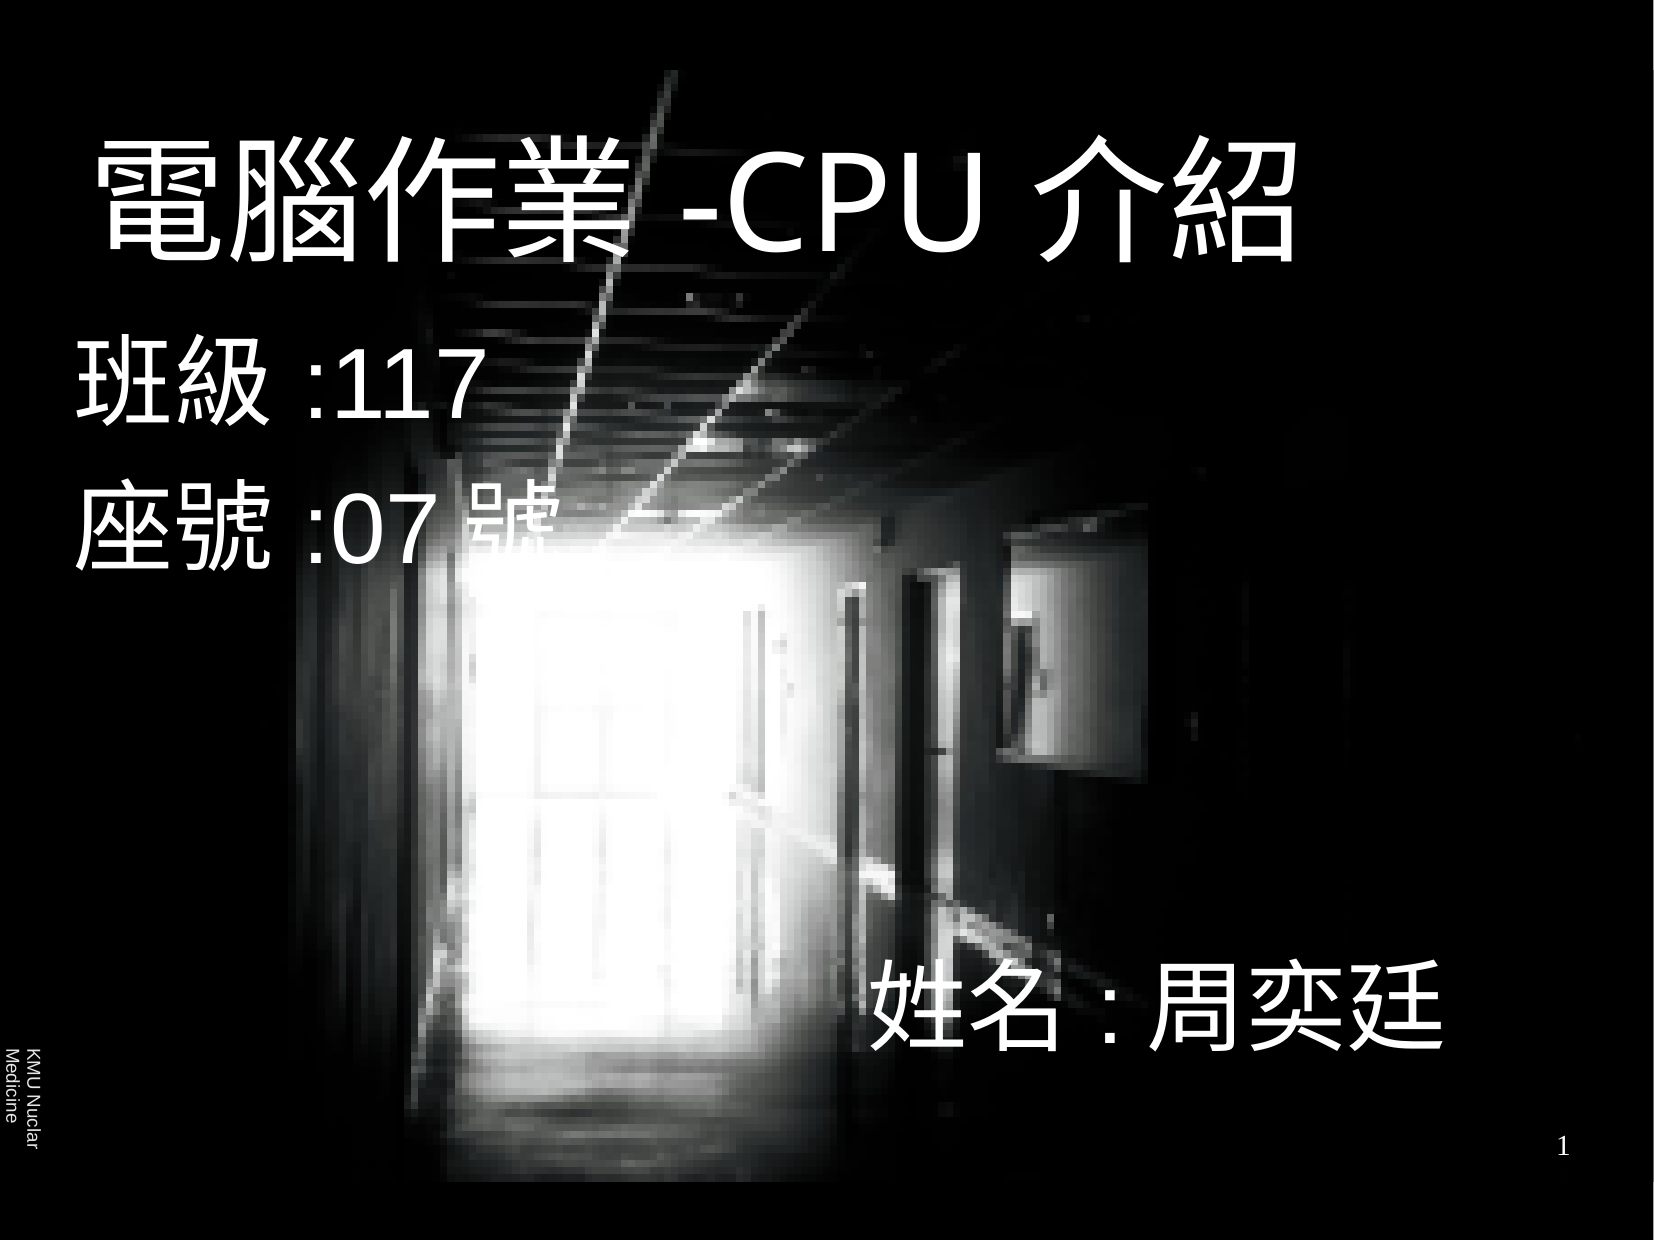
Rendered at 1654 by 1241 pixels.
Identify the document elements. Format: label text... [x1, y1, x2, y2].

picture [0, 70, 1654, 1182]
text_box 班級:117 座號:07號 姓名:周奕廷 [59, 295, 1595, 1123]
title 電腦作業-CPU介紹 [88, 109, 1536, 275]
